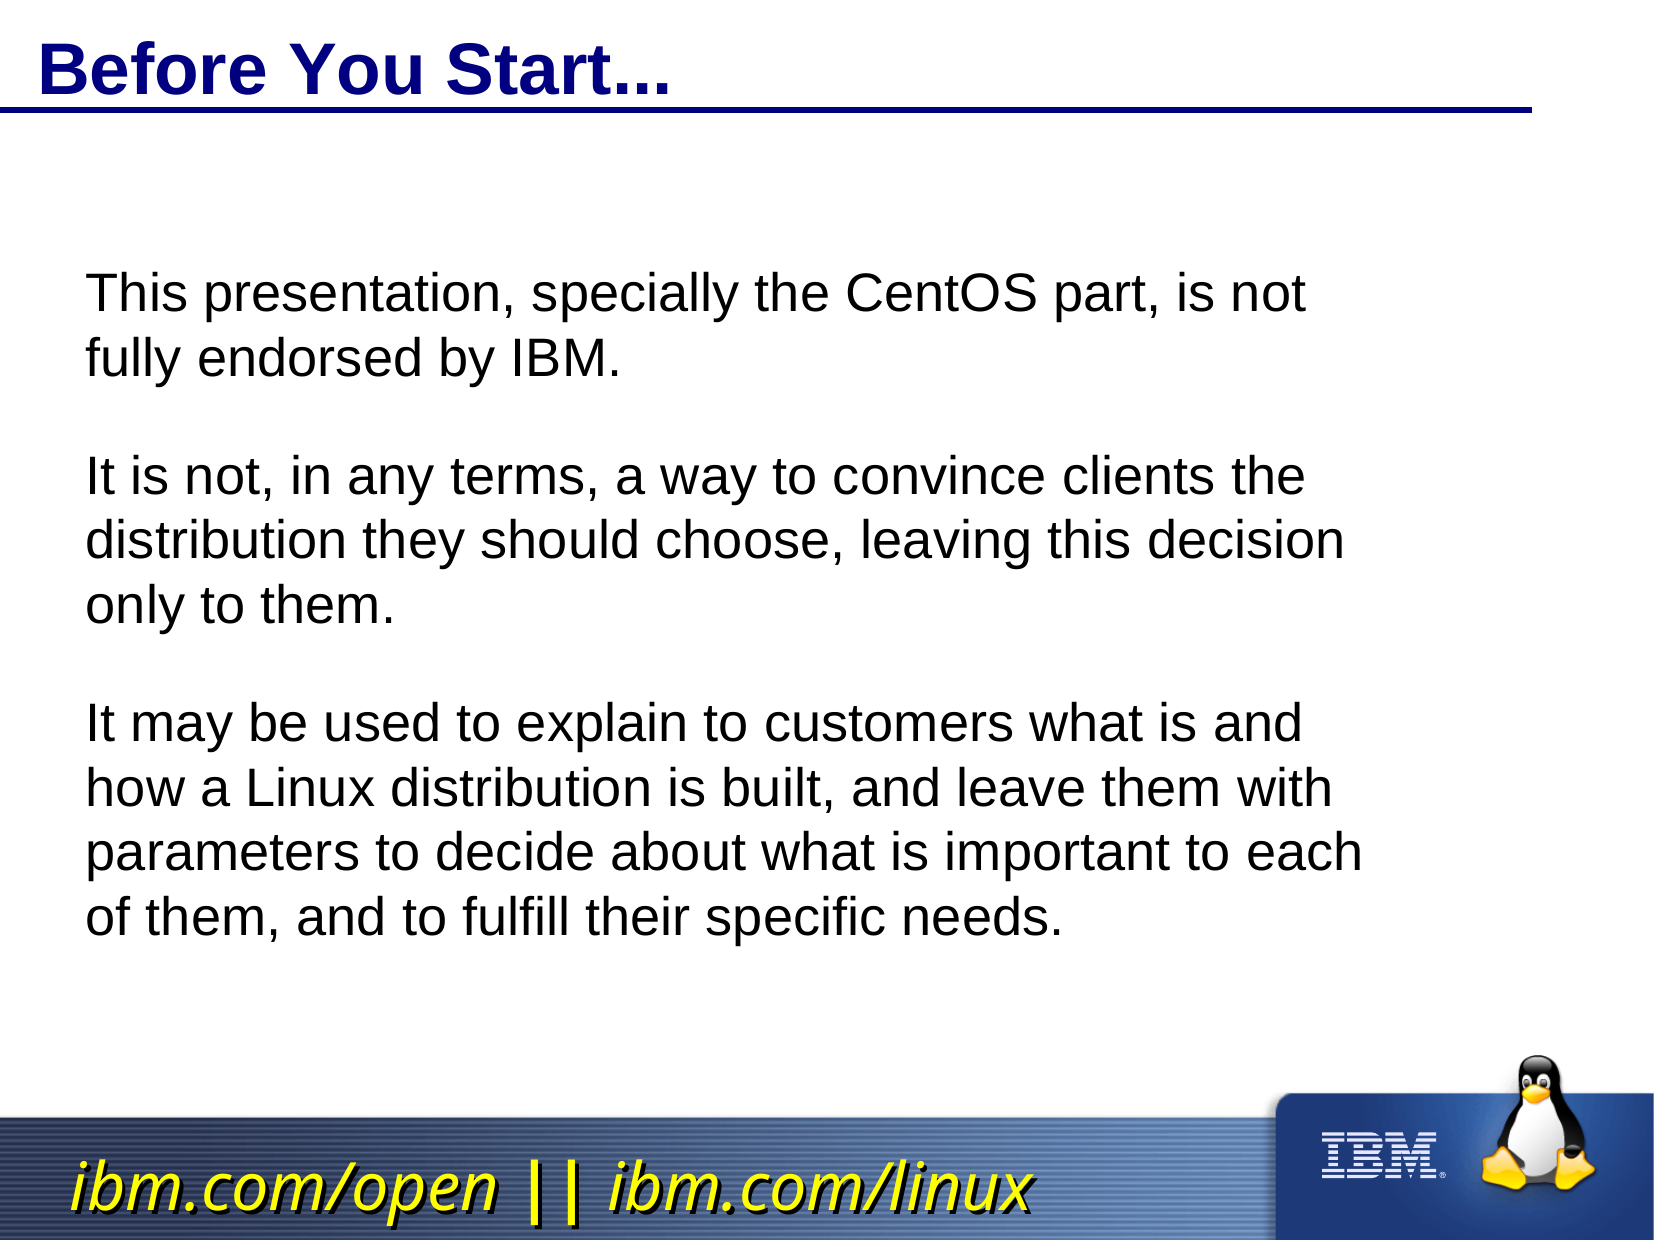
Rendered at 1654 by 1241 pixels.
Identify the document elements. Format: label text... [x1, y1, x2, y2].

picture [0, 1054, 1654, 1240]
text_box This presentation, specially the CentOS part, is not fully endorsed by IBM. It is not, in any terms, a way to convince clients the distribution they should choose, leaving this decision only to them. It may be used to explain to customers what is and how a Linux distribution is built, and leave them with parameters to decide about what is important to each of them, and to fulfill their specific needs. [85, 260, 1366, 946]
text_box Before You Start... [22, 15, 1433, 143]
